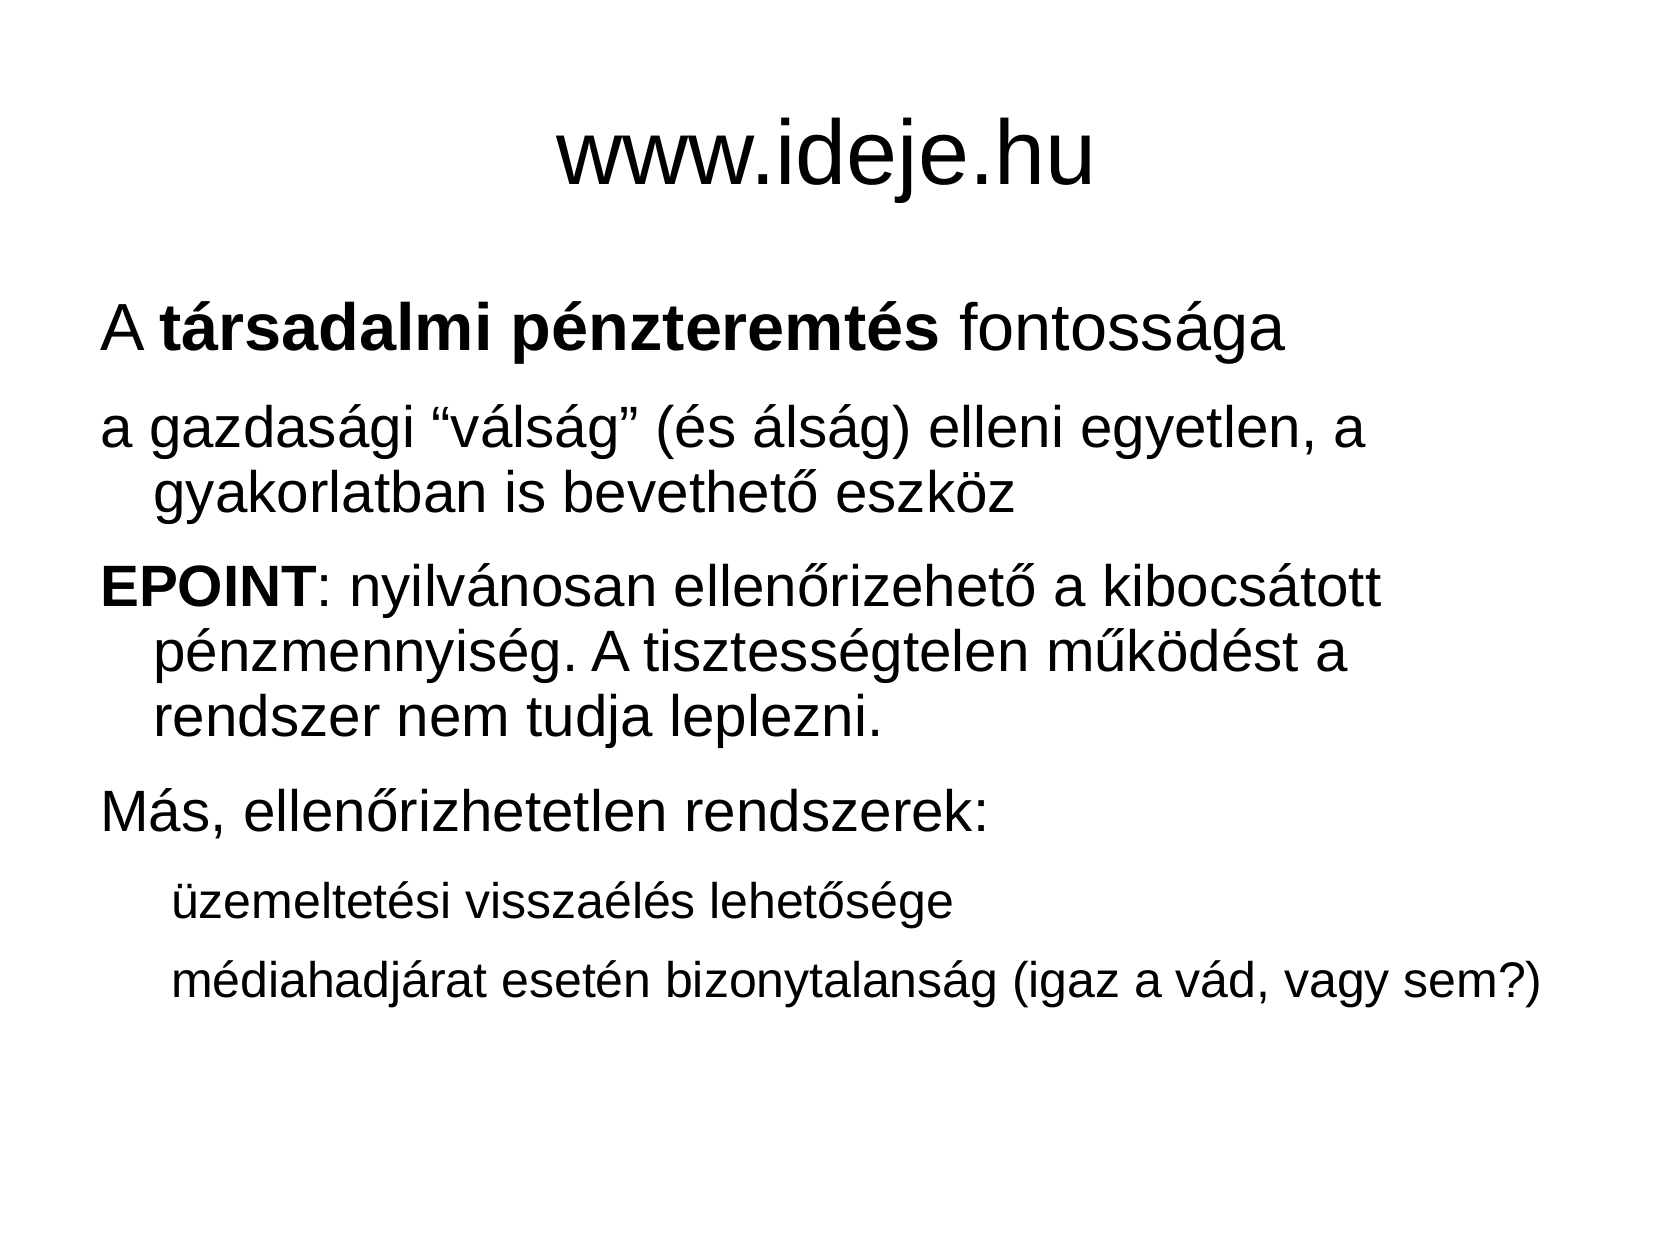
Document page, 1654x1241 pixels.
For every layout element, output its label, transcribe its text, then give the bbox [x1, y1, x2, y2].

title www.ideje.hu [82, 49, 1571, 257]
list A társadalmi pénzteremtés fontossága a gazdasági “válság” (és álság) elleni egyetlen, a gyakorlatban is bevethető eszköz EPOINT: nyilvánosan ellenőrizehető a kibocsátott pénzmennyiség. A tisztességtelen működést a rendszer nem tudja leplezni. Más, ellenőrizhetetlen rendszerek: üzemeltetési visszaélés lehetősége médiahadjárat esetén bizonytalanság (igaz a vád, vagy sem?) [82, 290, 1571, 1142]
